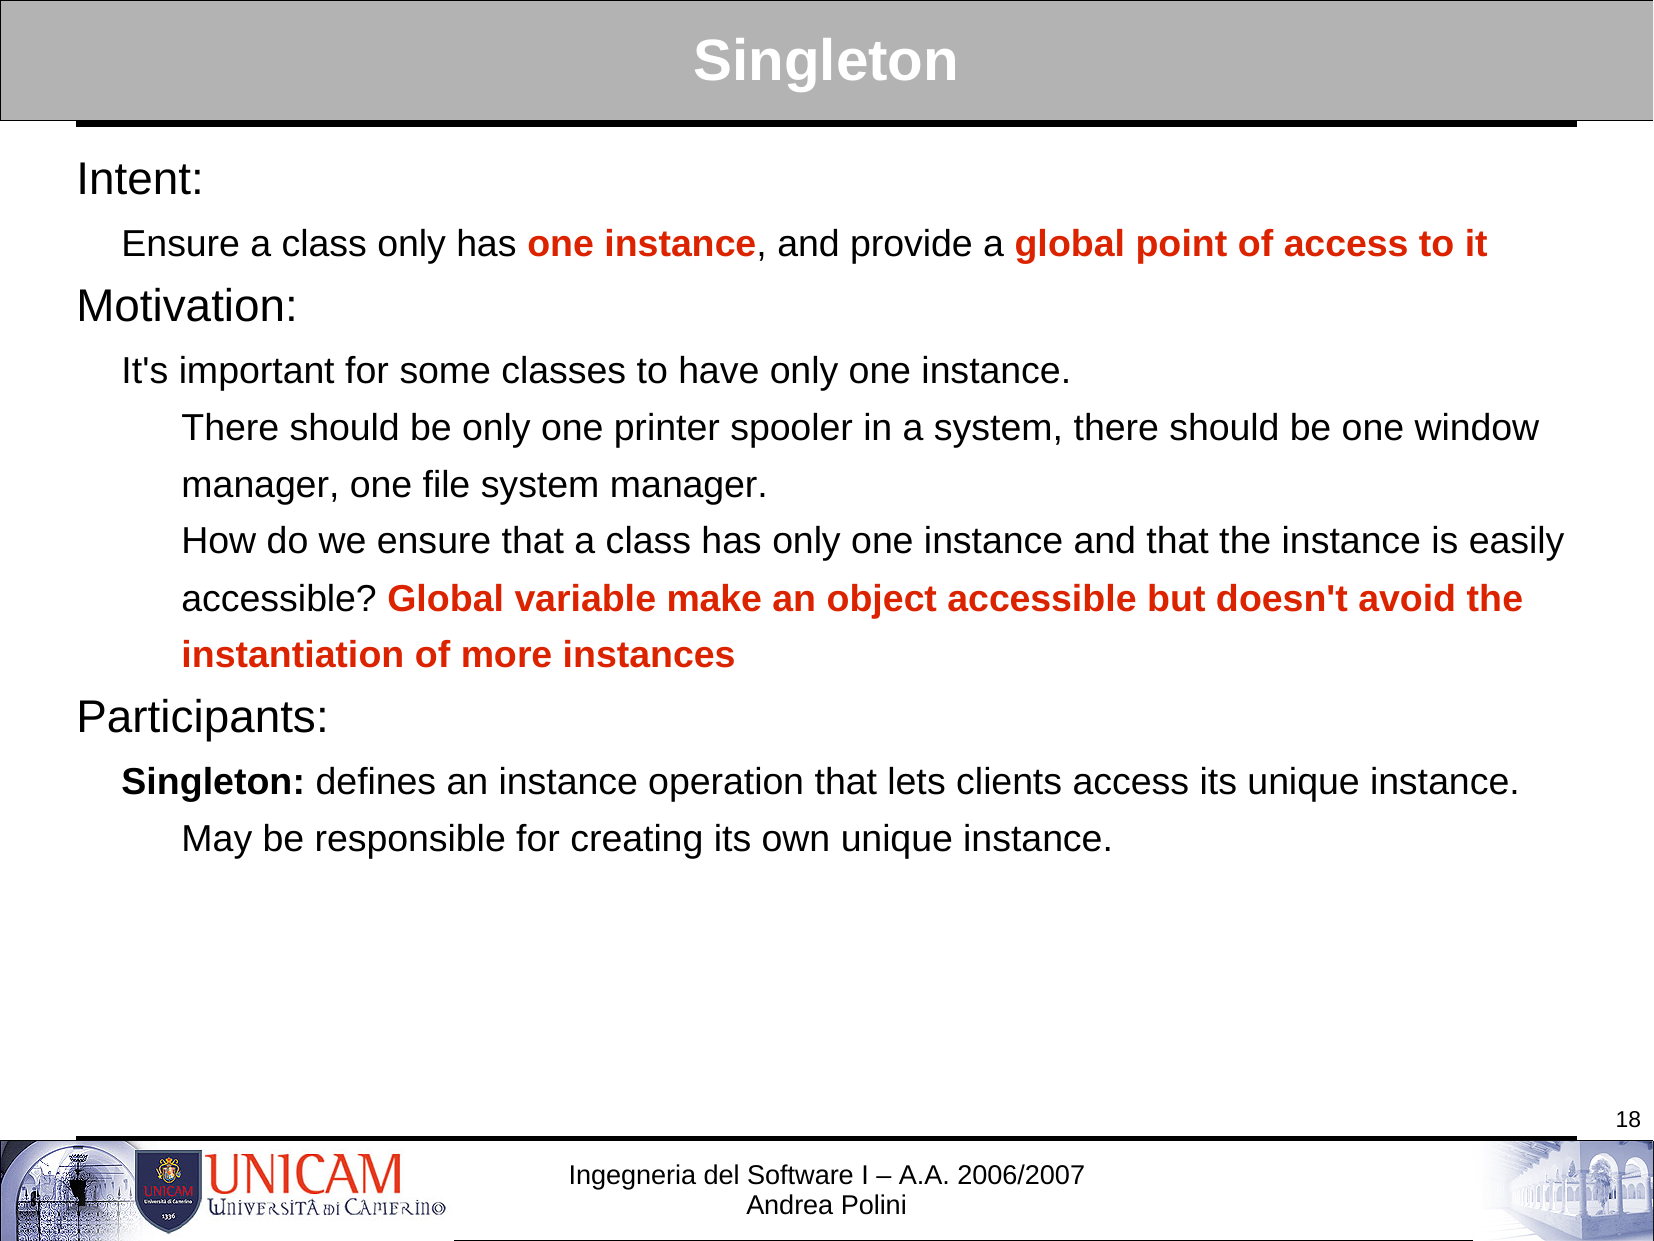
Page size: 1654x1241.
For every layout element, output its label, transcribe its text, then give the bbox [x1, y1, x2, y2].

picture [0, 1141, 454, 1241]
title Singleton [0, 0, 1653, 121]
picture [1473, 1141, 1654, 1241]
list Intent: Ensure a class only has one instance, and provide a global point of access to it Motivation: It's important for some classes to have only one instance. There should be only one printer spooler in a system, there should be one window manager, one file system manager. How do we ensure that a class has only one instance and that the instance is easily accessible? Global variable make an object accessible but doesn't avoid the instantiation of more instances Participants: Singleton: defines an instance operation that lets clients access its unique instance. May be responsible for creating its own unique instance. [76, 152, 1577, 1053]
